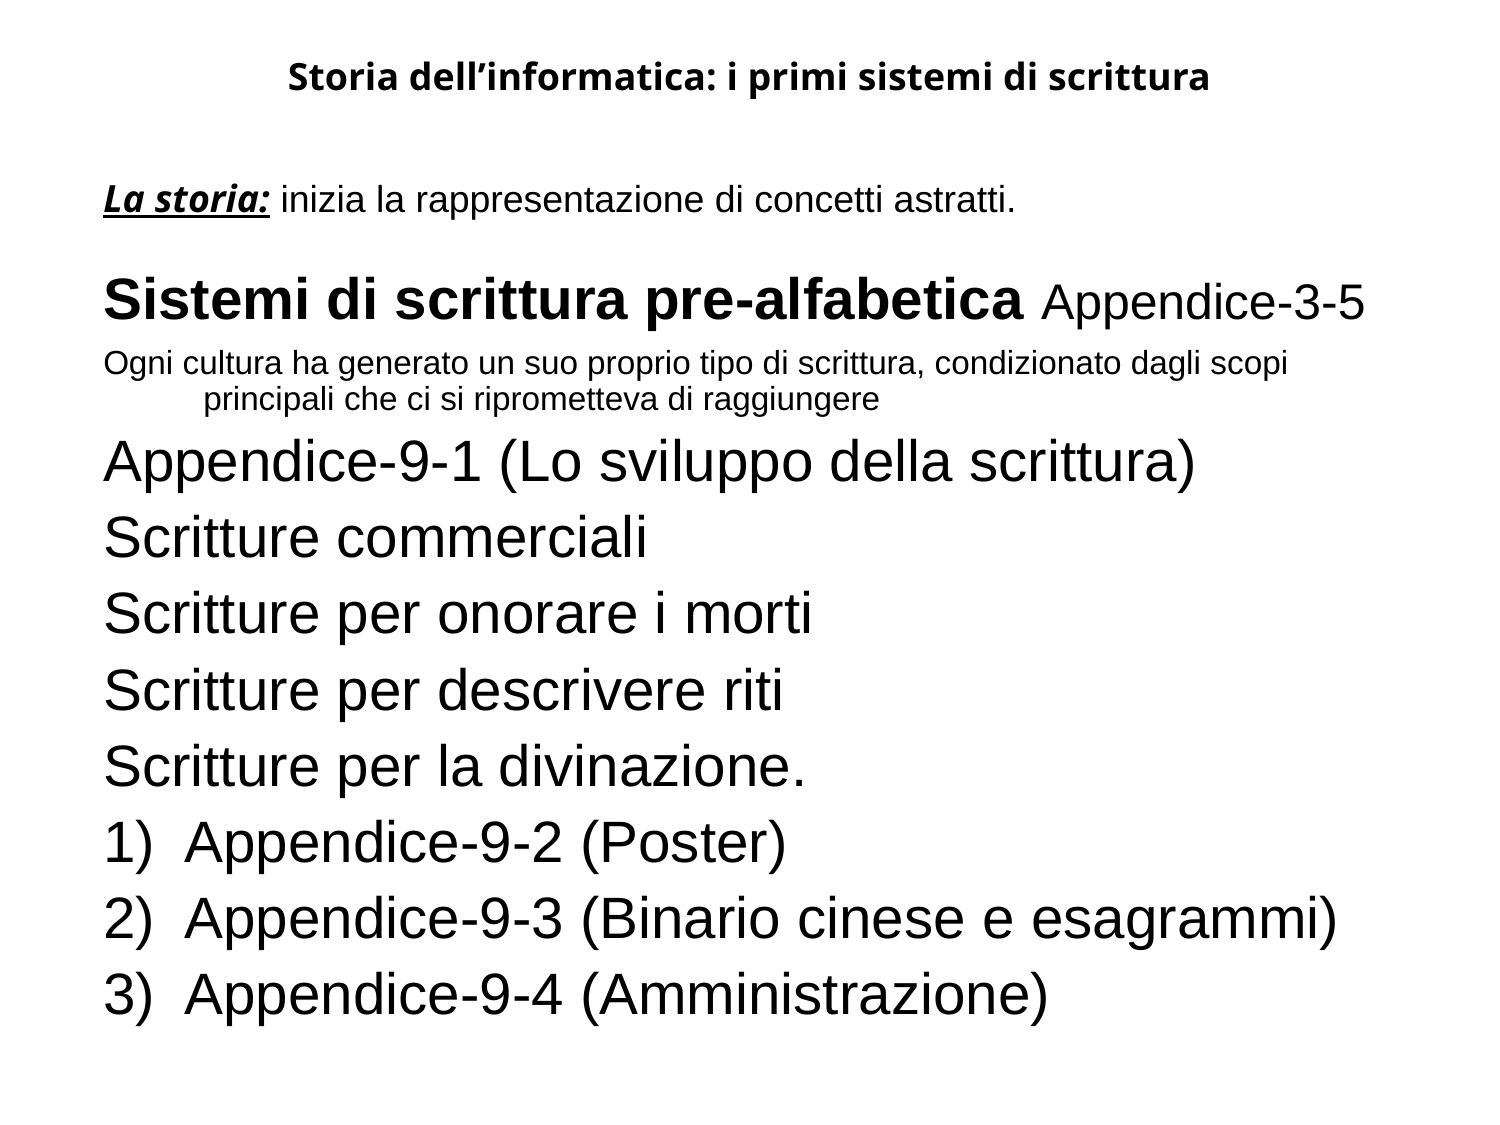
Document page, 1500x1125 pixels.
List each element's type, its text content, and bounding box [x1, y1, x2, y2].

title Storia dell’informatica: i primi sistemi di scrittura [75, 45, 1425, 126]
list La storia: inizia la rappresentazione di concetti astratti. Sistemi di scrittura pre-alfabetica Appendice-3-5 Ogni cultura ha generato un suo proprio tipo di scrittura, condizionato dagli scopi principali che ci si riprometteva di raggiungere Appendice-9-1 (Lo sviluppo della scrittura) Scritture commerciali Scritture per onorare i morti Scritture per descrivere riti Scritture per la divinazione. 1) Appendice-9-2 (Poster) 2) Appendice-9-3 (Binario cinese e esagrammi) 3) Appendice-9-4 (Amministrazione) [88, 172, 1439, 1125]
